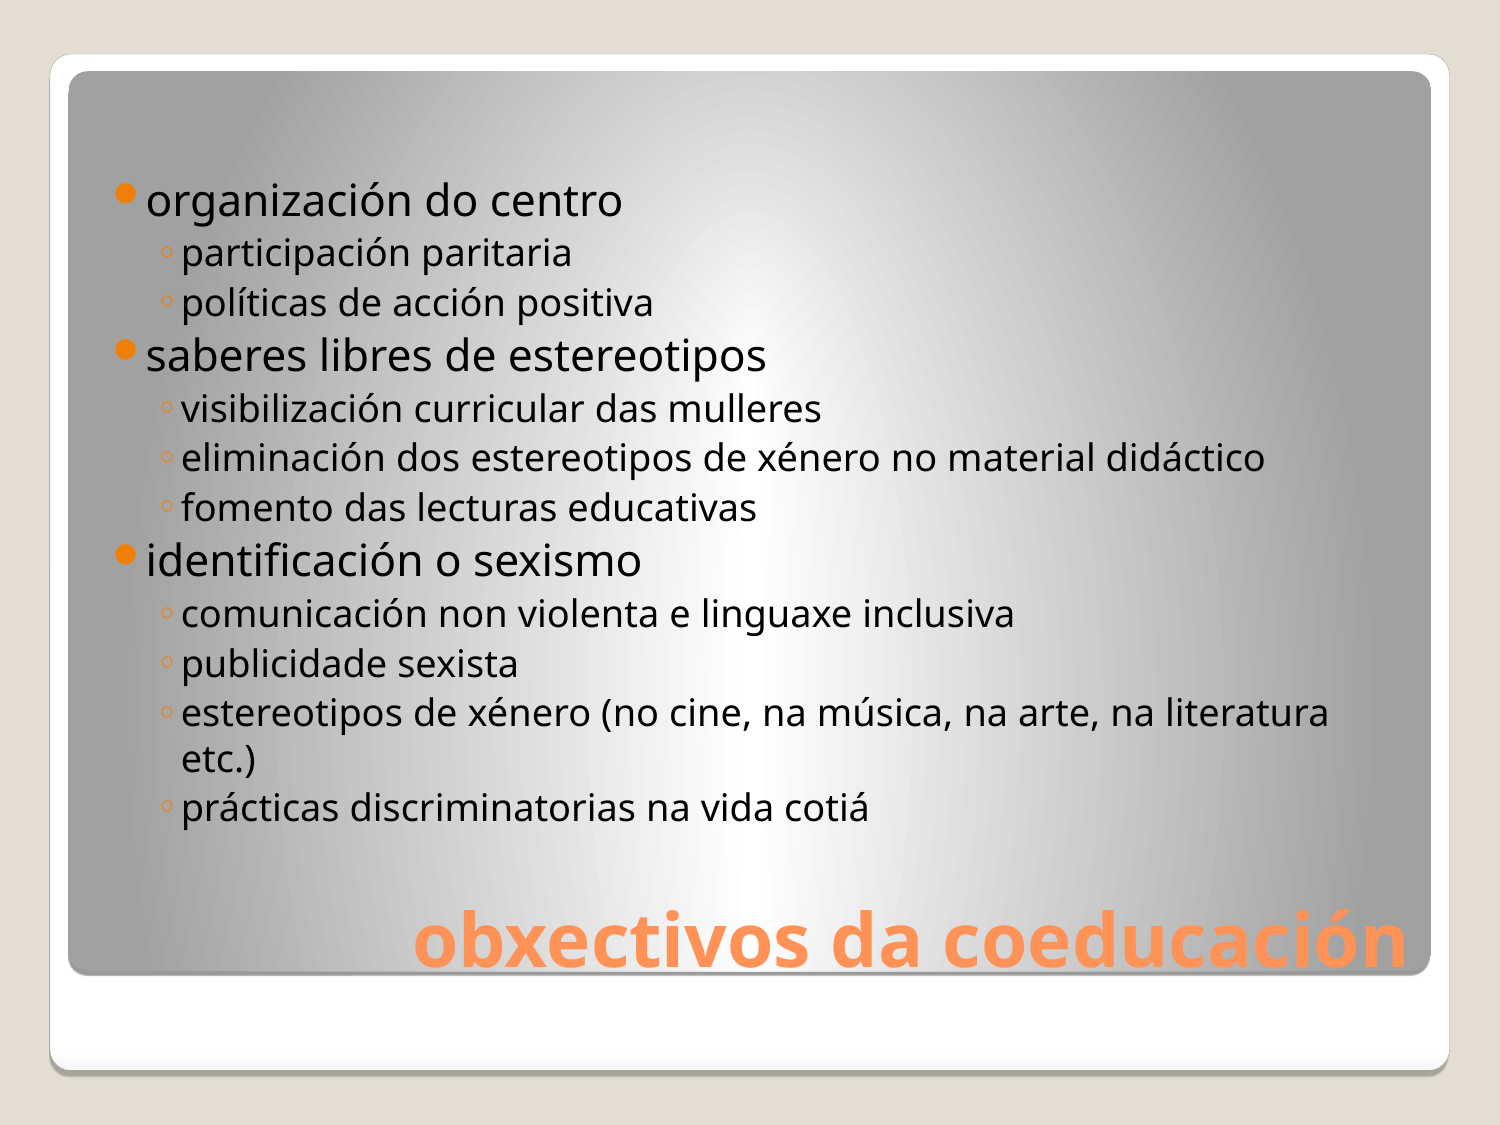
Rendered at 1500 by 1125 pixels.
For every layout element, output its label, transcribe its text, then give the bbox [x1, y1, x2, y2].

list organización do centro participación paritaria políticas de acción positiva saberes libres de estereotipos visibilización curricular das mulleres eliminación dos estereotipos de xénero no material didáctico fomento das lecturas educativas identificación o sexismo comunicación non violenta e linguaxe inclusiva publicidade sexista estereotipos de xénero (no cine, na música, na arte, na literatura etc.) prácticas discriminatorias na vida cotiá [82, 156, 1425, 844]
title obxectivos da coeducación [82, 844, 1425, 990]
